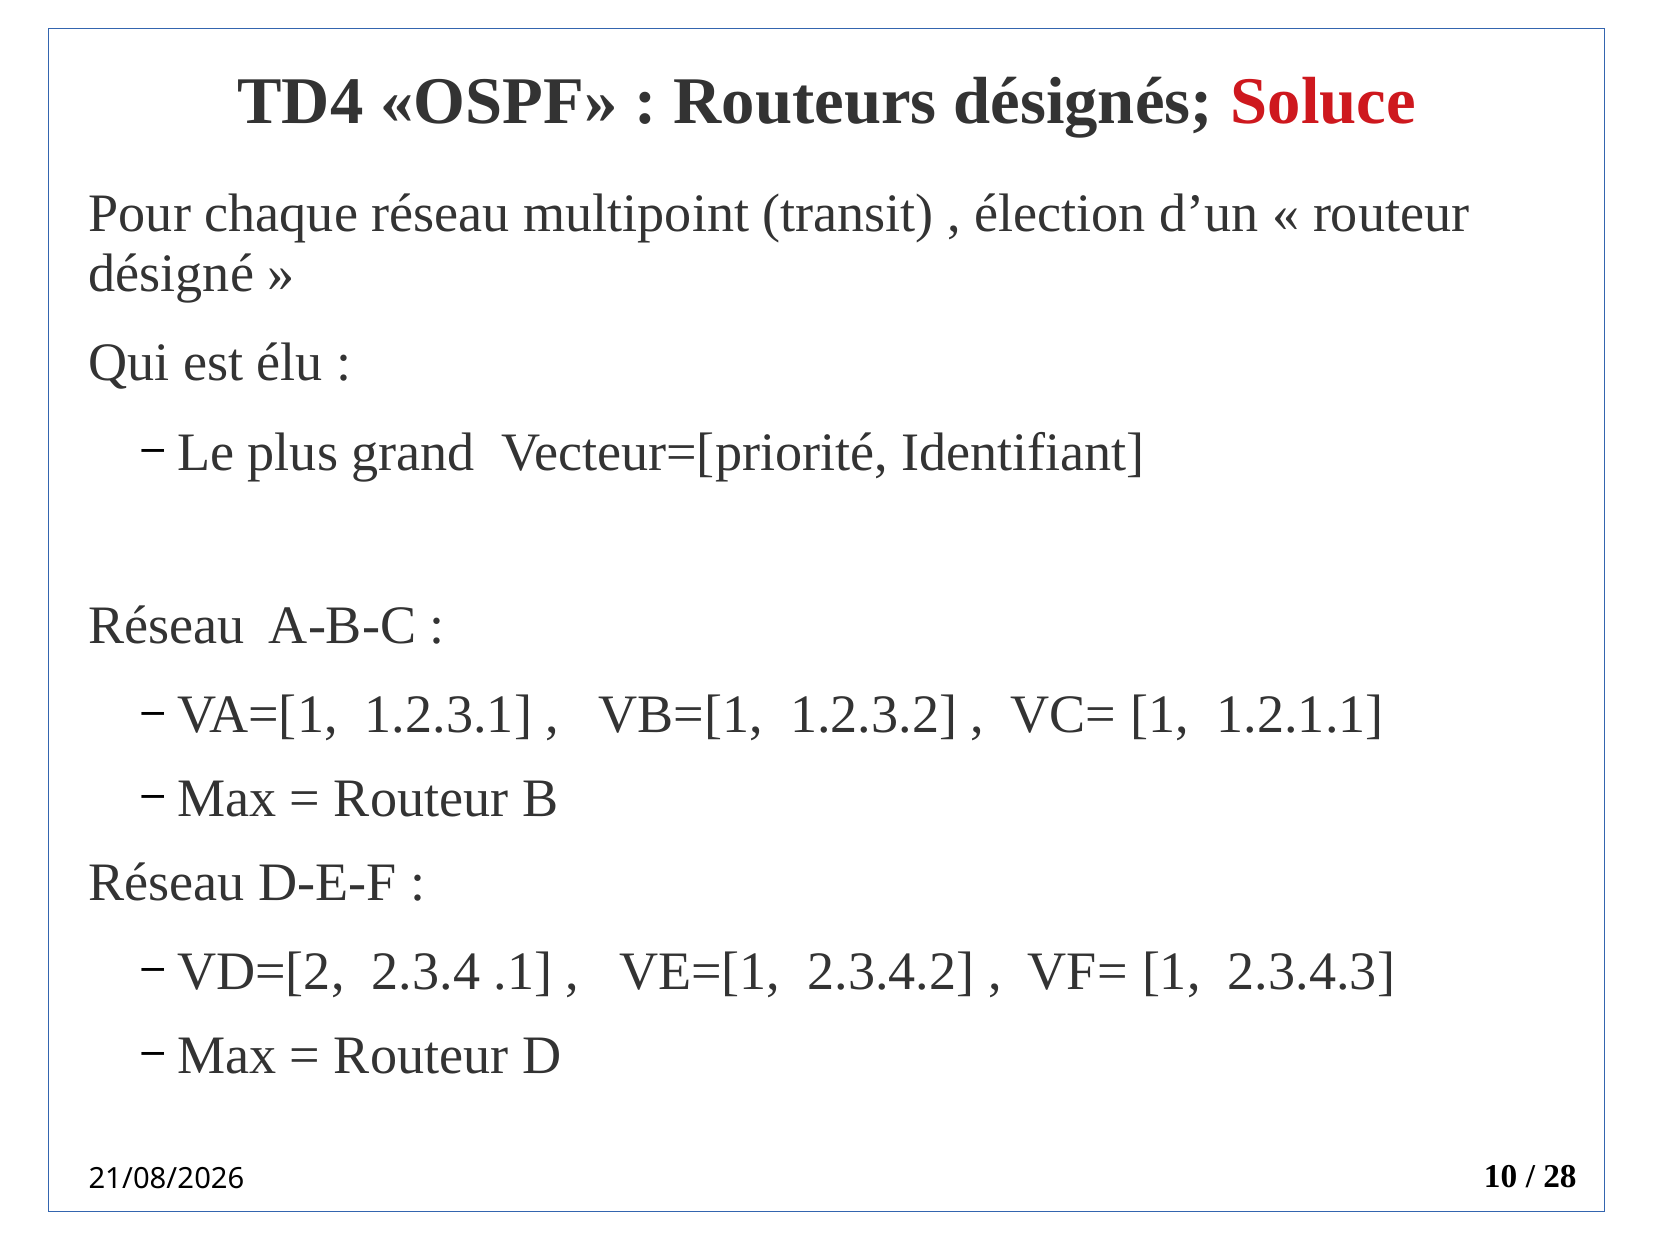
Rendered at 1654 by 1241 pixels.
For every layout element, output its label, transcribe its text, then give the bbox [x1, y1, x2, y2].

title TD4 «OSPF» : Routeurs désignés; Soluce [88, 61, 1565, 142]
list Pour chaque réseau multipoint (transit) , élection d’un « routeur désigné » Qui est élu : Le plus grand Vecteur=[priorité, Identifiant] Réseau A-B-C : VA=[1, 1.2.3.1] , VB=[1, 1.2.3.2] , VC= [1, 1.2.1.1] Max = Routeur B Réseau D-E-F : VD=[2, 2.3.4 .1] , VE=[1, 2.3.4.2] , VF= [1, 2.3.4.3] Max = Routeur D [88, 183, 1565, 1123]
